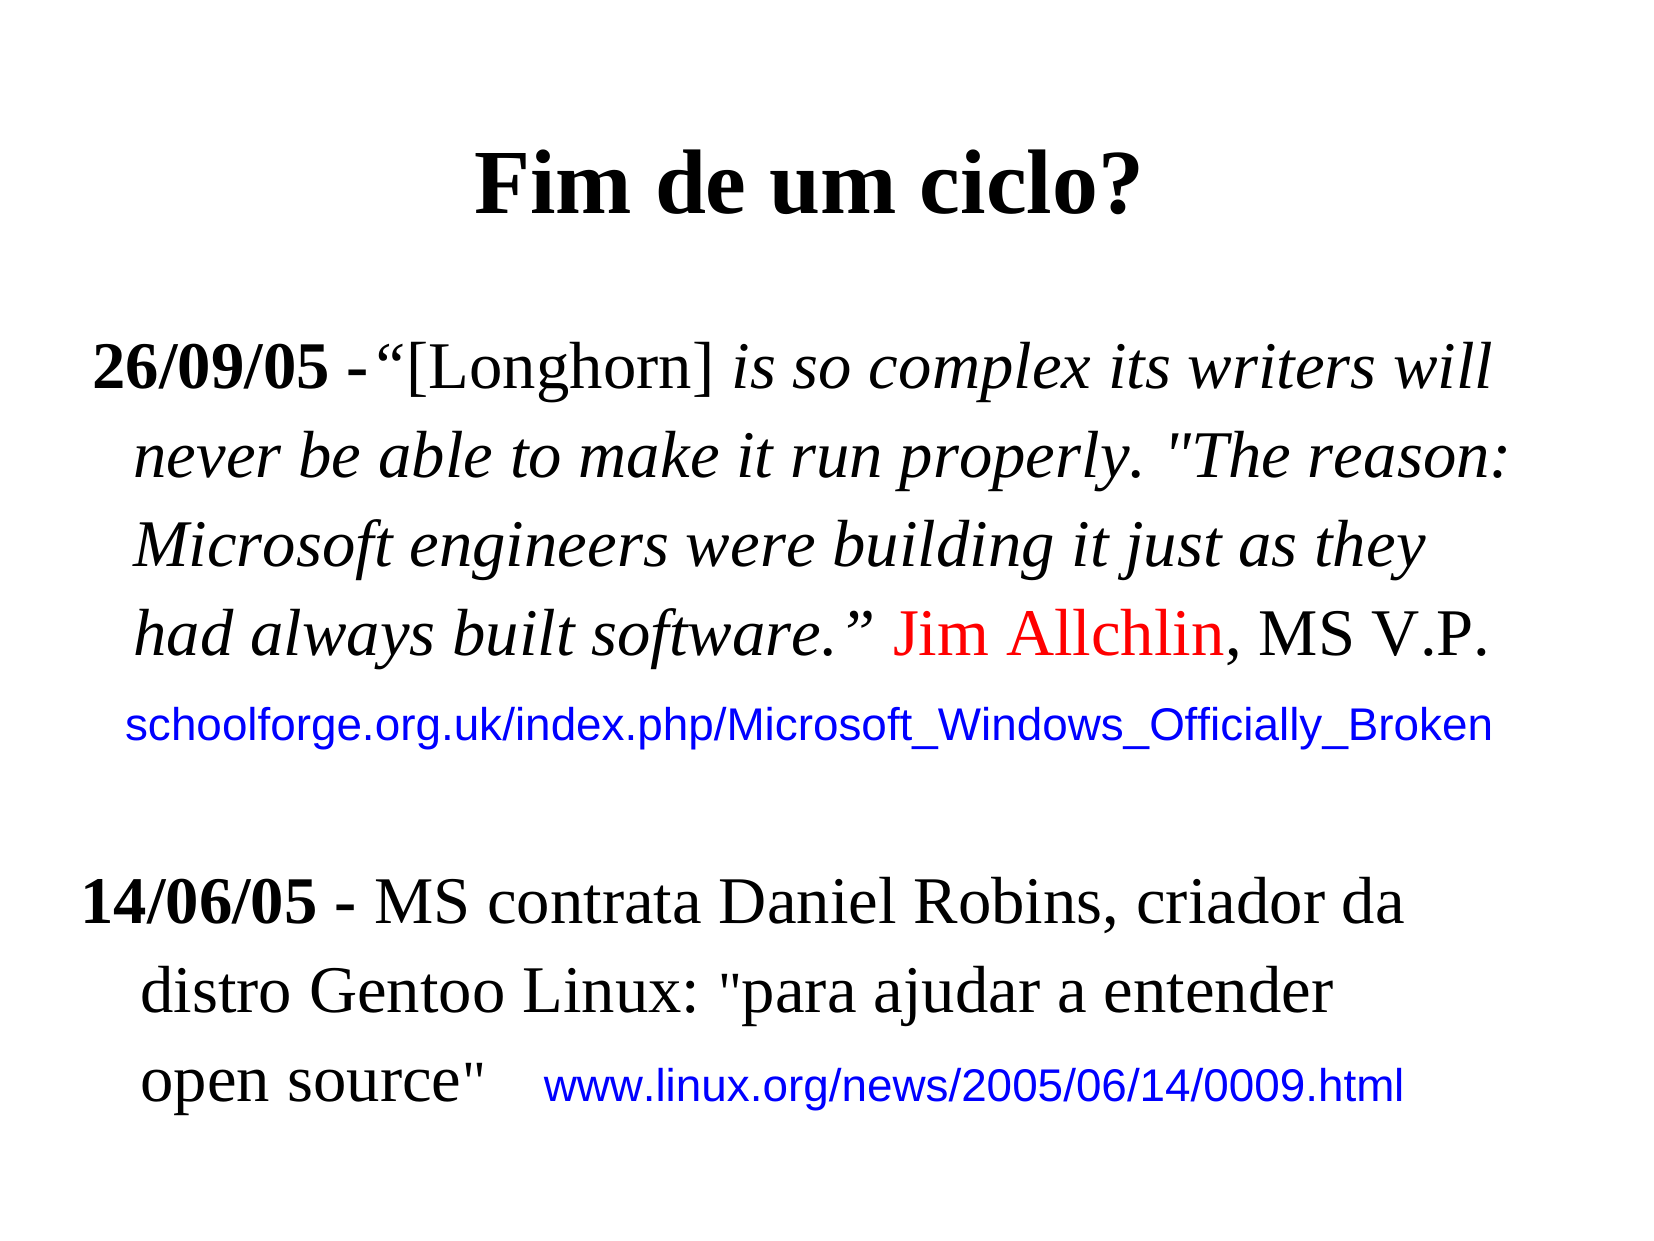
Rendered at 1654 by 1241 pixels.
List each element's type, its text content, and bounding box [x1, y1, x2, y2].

text_box 26/09/05 -“[Longhorn] is so complex its writers will never be able to make it run properly. "The reason: Microsoft engineers were building it just as they had always built software.” Jim Allchlin, MS V.P. [92, 314, 1554, 768]
text_box 14/06/05 - MS contrata Daniel Robins, criador da distro Gentoo Linux: "para ajudar a entender open source" www.linux.org/news/2005/06/14/0009.html [70, 849, 1588, 1116]
text_box schoolforge.org.uk/index.php/Microsoft_Windows_Officially_Broken [124, 698, 1541, 756]
title Fim de um ciclo? [93, 88, 1549, 277]
